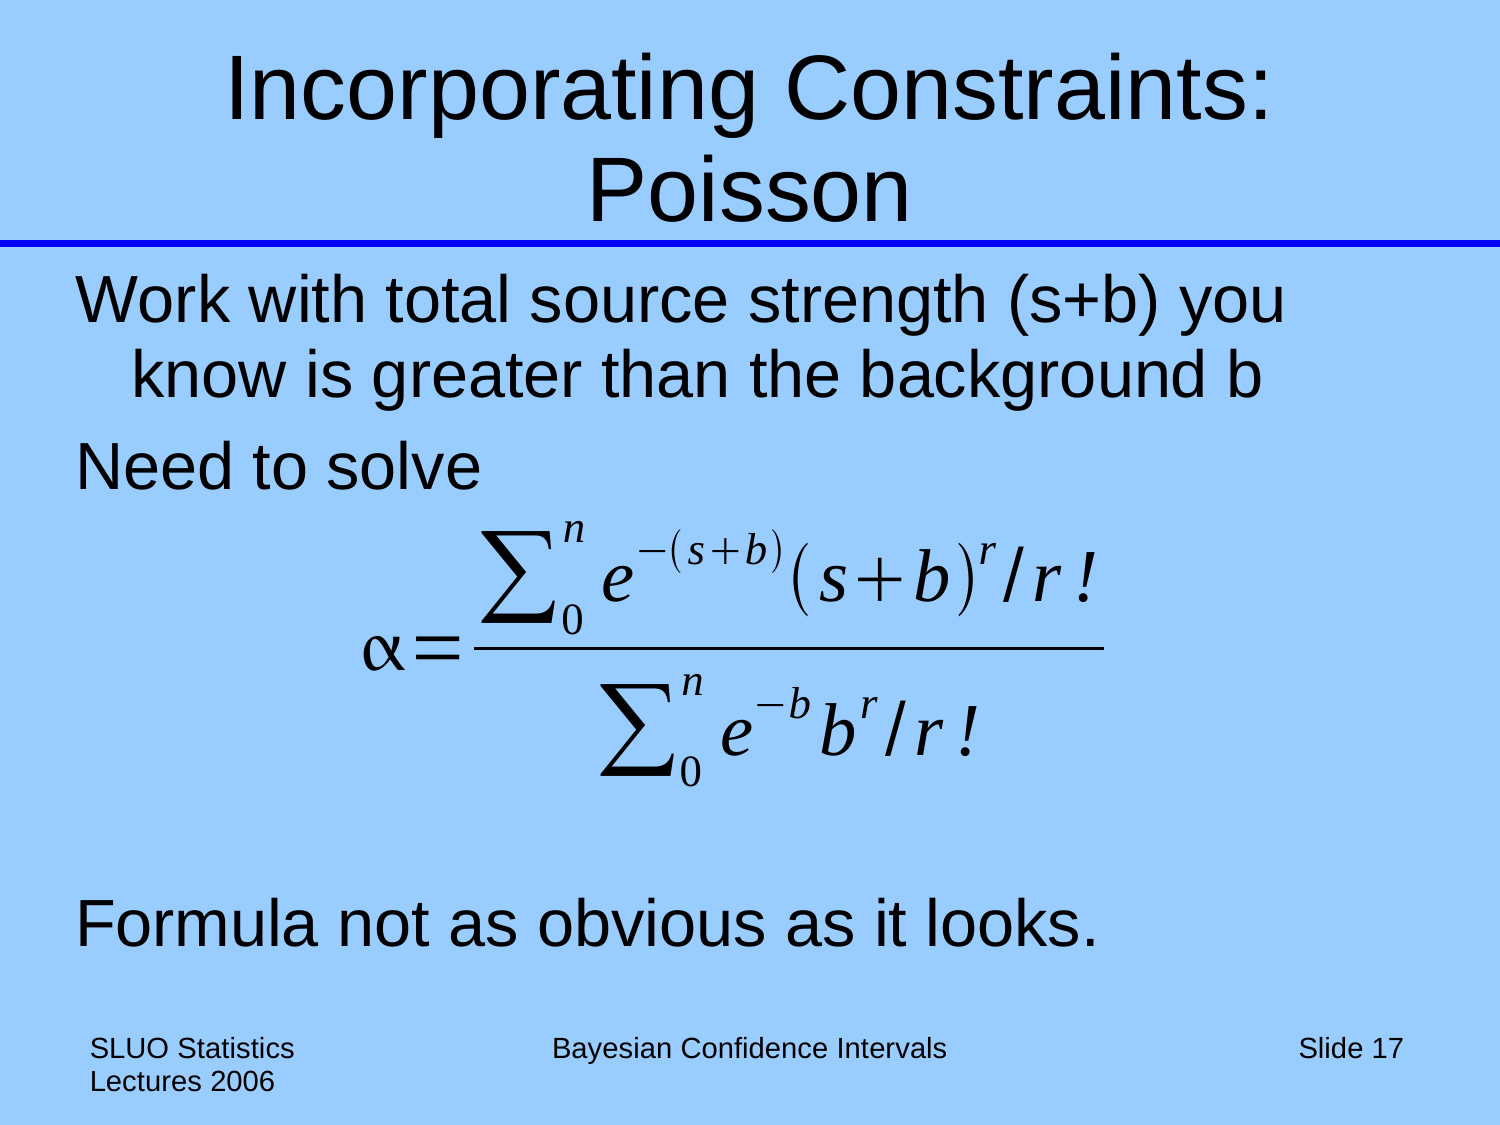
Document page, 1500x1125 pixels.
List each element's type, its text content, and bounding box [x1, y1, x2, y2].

title Incorporating Constraints: Poisson [75, 36, 1426, 242]
list Work with total source strength (s+b) you know is greater than the background b Need to solve Formula not as obvious as it looks. [75, 262, 1426, 1006]
chart [354, 501, 1114, 797]
